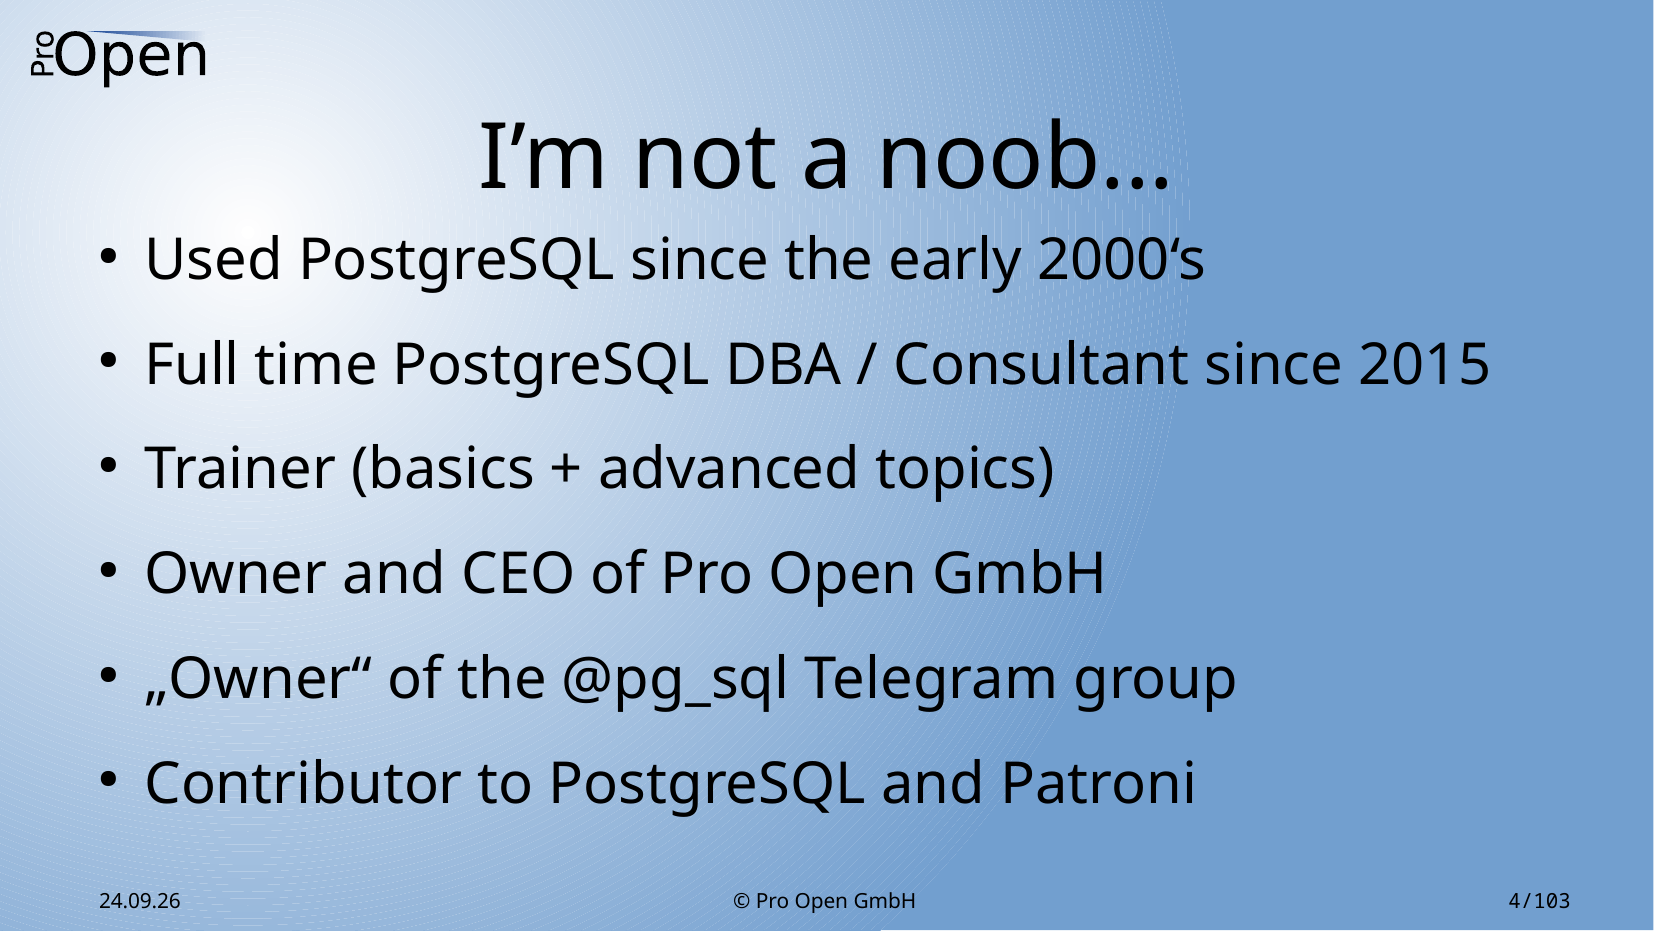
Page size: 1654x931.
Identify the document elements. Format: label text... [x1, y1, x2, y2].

list Used PostgreSQL since the early 2000‘s Full time PostgreSQL DBA / Consultant since 2015 Trainer (basics + advanced topics) Owner and CEO of Pro Open GmbH „Owner“ of the @pg_sql Telegram group Contributor to PostgreSQL and Patroni [82, 217, 1571, 827]
title I’m not a noob... [82, 88, 1571, 217]
